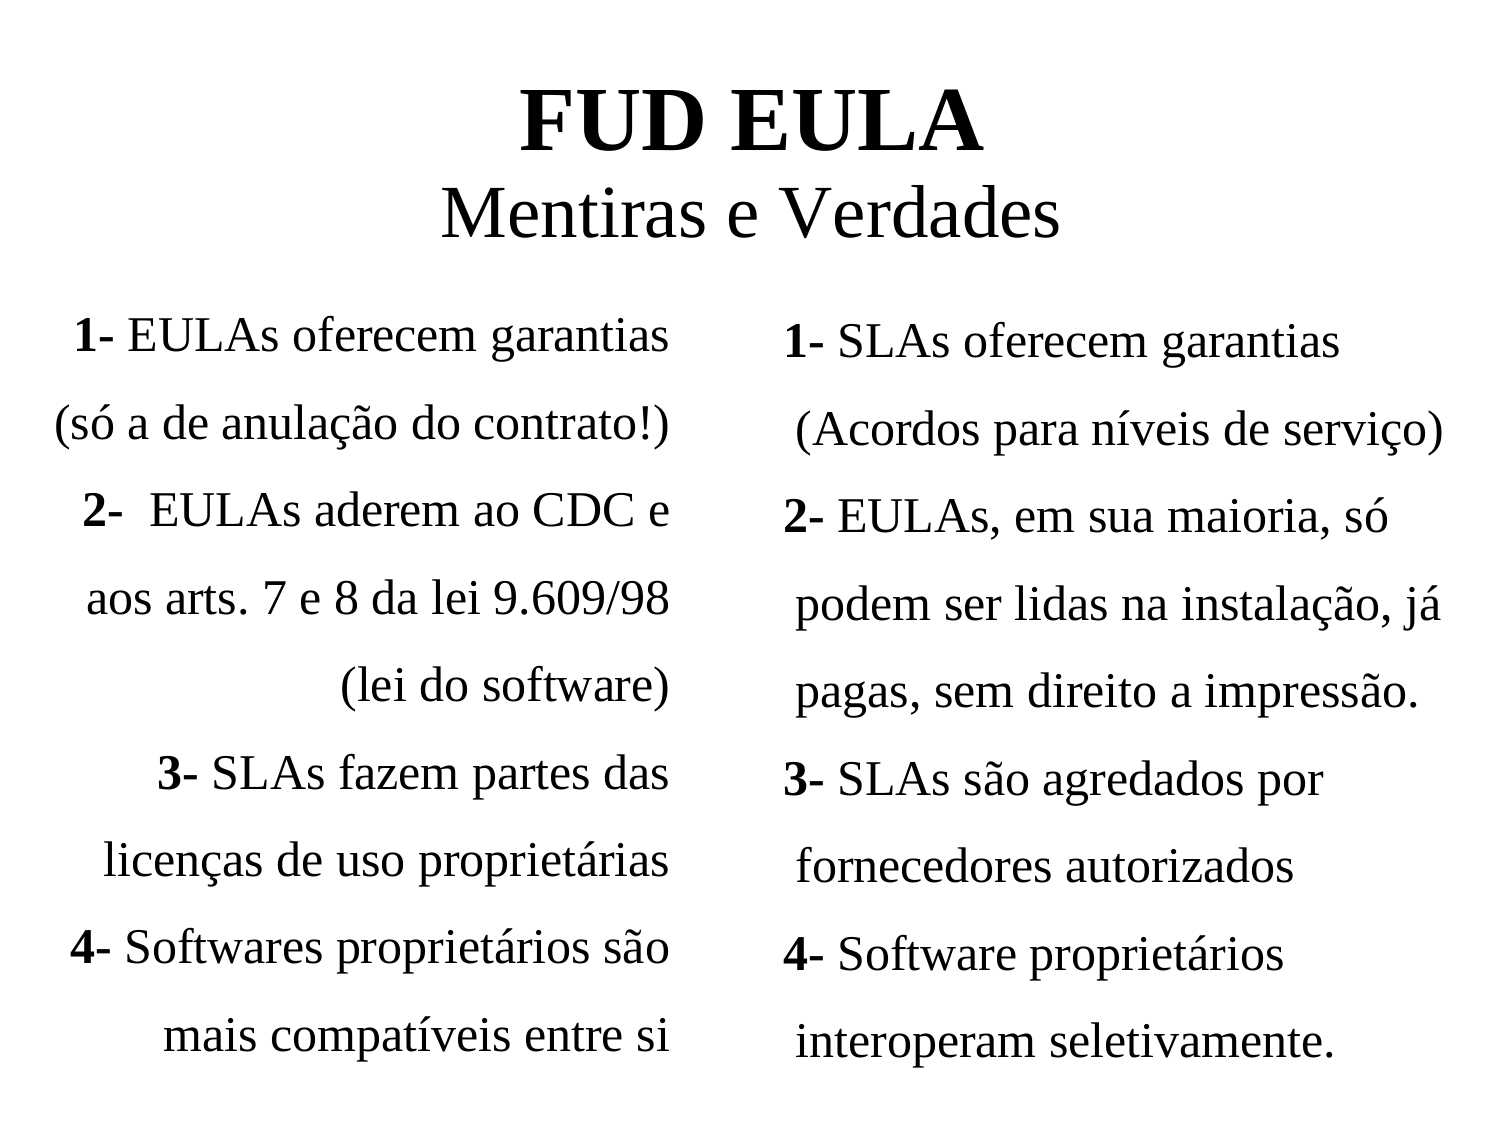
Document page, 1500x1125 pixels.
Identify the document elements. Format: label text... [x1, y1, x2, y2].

text_box 1- SLAs oferecem garantias (Acordos para níveis de serviço) 2- EULAs, em sua maioria, só podem ser lidas na instalação, já pagas, sem direito a impressão. 3- SLAs são agredados por fornecedores autorizados 4- Software proprietários interoperam seletivamente. [772, 273, 1500, 1077]
title FUD EULA Mentiras e Verdades [45, 58, 1459, 264]
text_box 1- EULAs oferecem garantias (só a de anulação do contrato!) 2- EULAs aderem ao CDC e aos arts. 7 e 8 da lei 9.609/98 (lei do software) 3- SLAs fazem partes das licenças de uso proprietárias 4- Softwares proprietários são mais compatíveis entre si [39, 267, 772, 1125]
